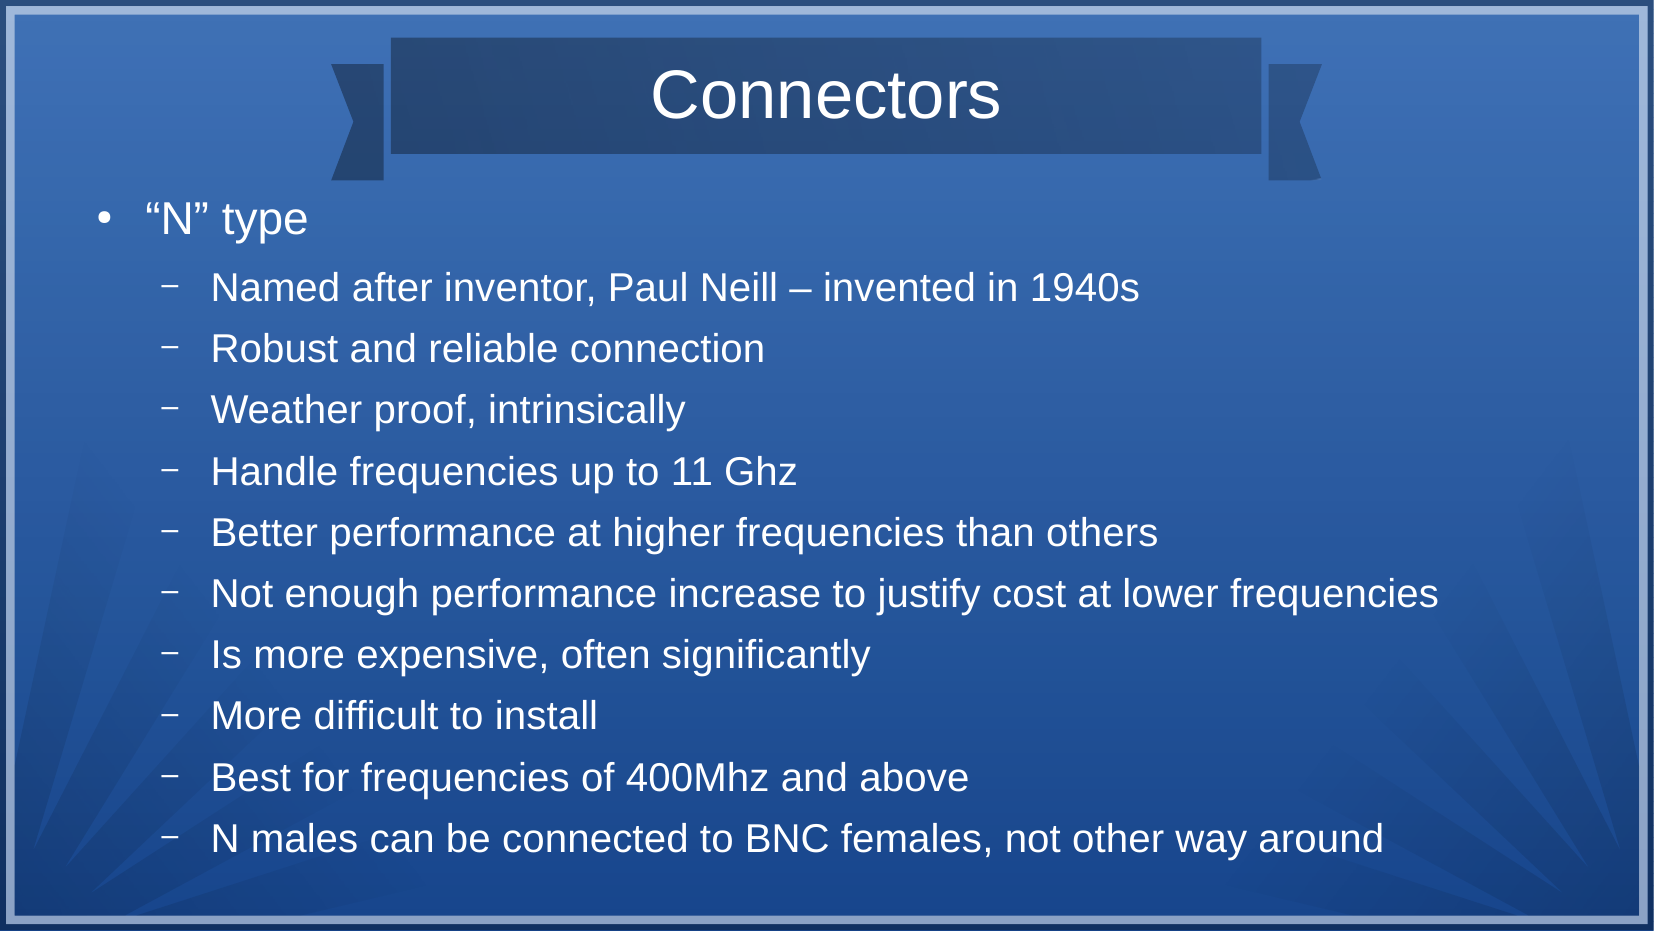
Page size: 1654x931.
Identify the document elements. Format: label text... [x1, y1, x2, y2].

title Connectors [389, 35, 1264, 154]
list “N” type Named after inventor, Paul Neill – invented in 1940s Robust and reliable connection Weather proof, intrinsically Handle frequencies up to 11 Ghz Better performance at higher frequencies than others Not enough performance increase to justify cost at lower frequencies Is more expensive, often significantly More difficult to install Best for frequencies of 400Mhz and above N males can be connected to BNC females, not other way around [80, 192, 1569, 869]
